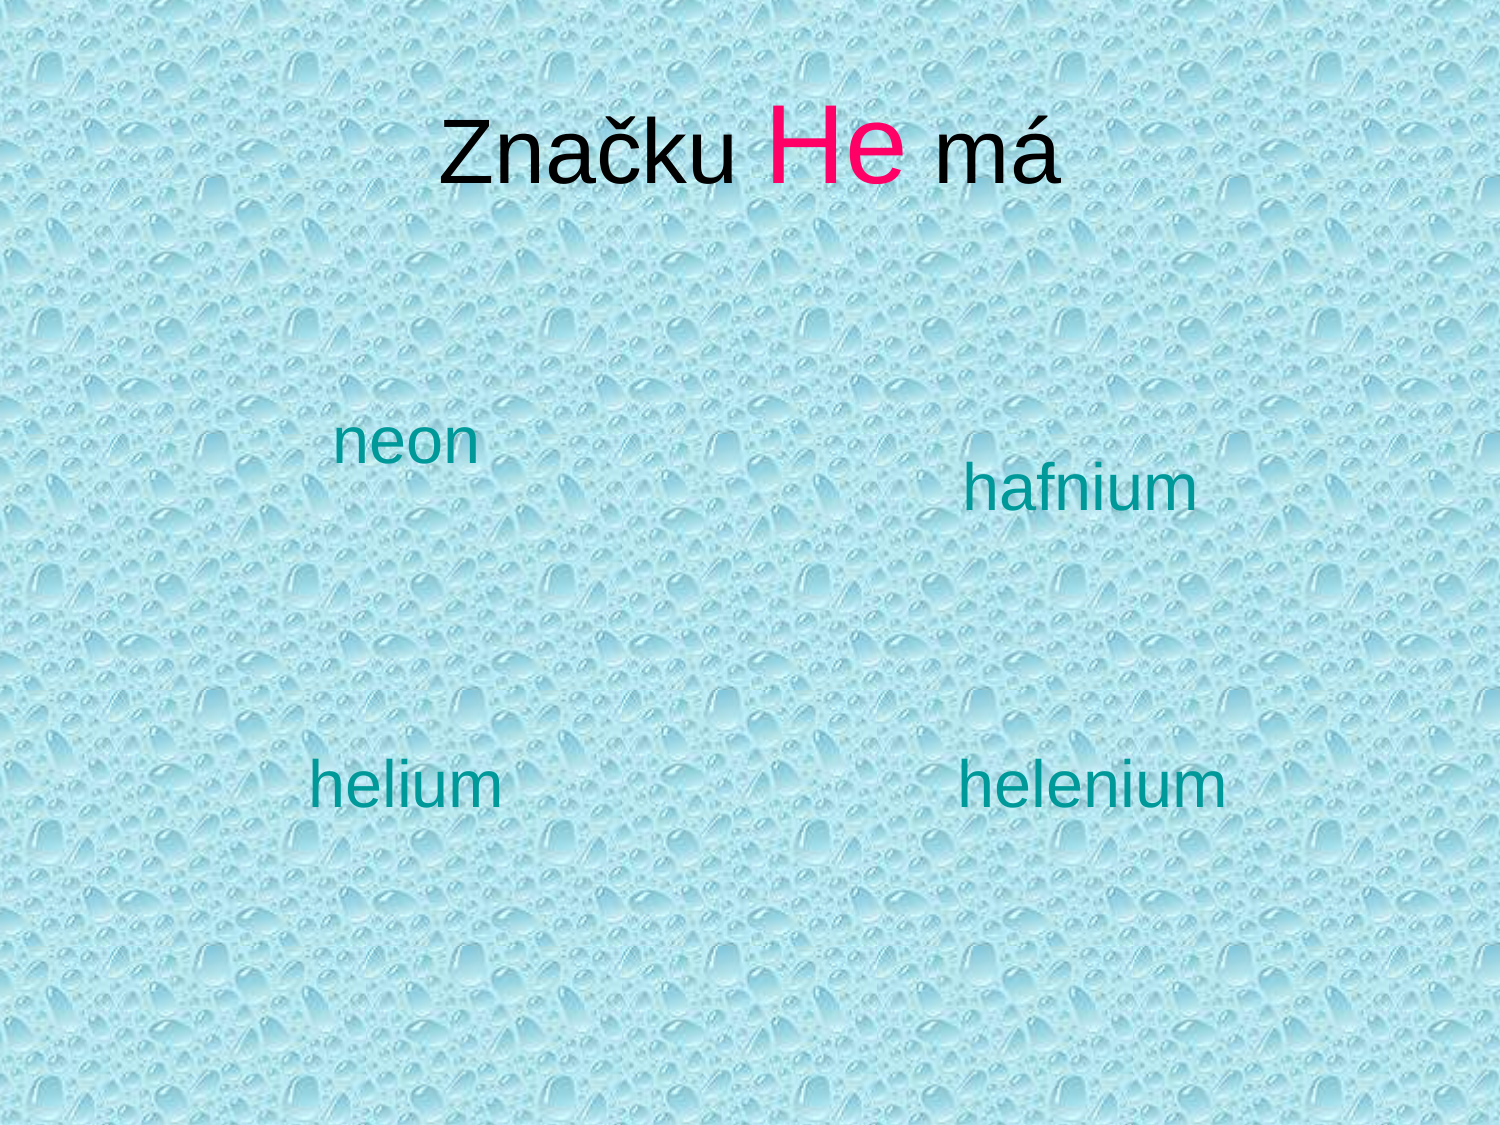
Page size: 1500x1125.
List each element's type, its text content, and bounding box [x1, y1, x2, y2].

table_header helium [75, 646, 737, 1005]
picture [0, 0, 1500, 1125]
table_header helenium [763, 646, 1423, 1005]
table_header hafnium [763, 262, 1425, 621]
table_header neon [75, 262, 737, 621]
title Značku He má [75, 45, 1426, 233]
